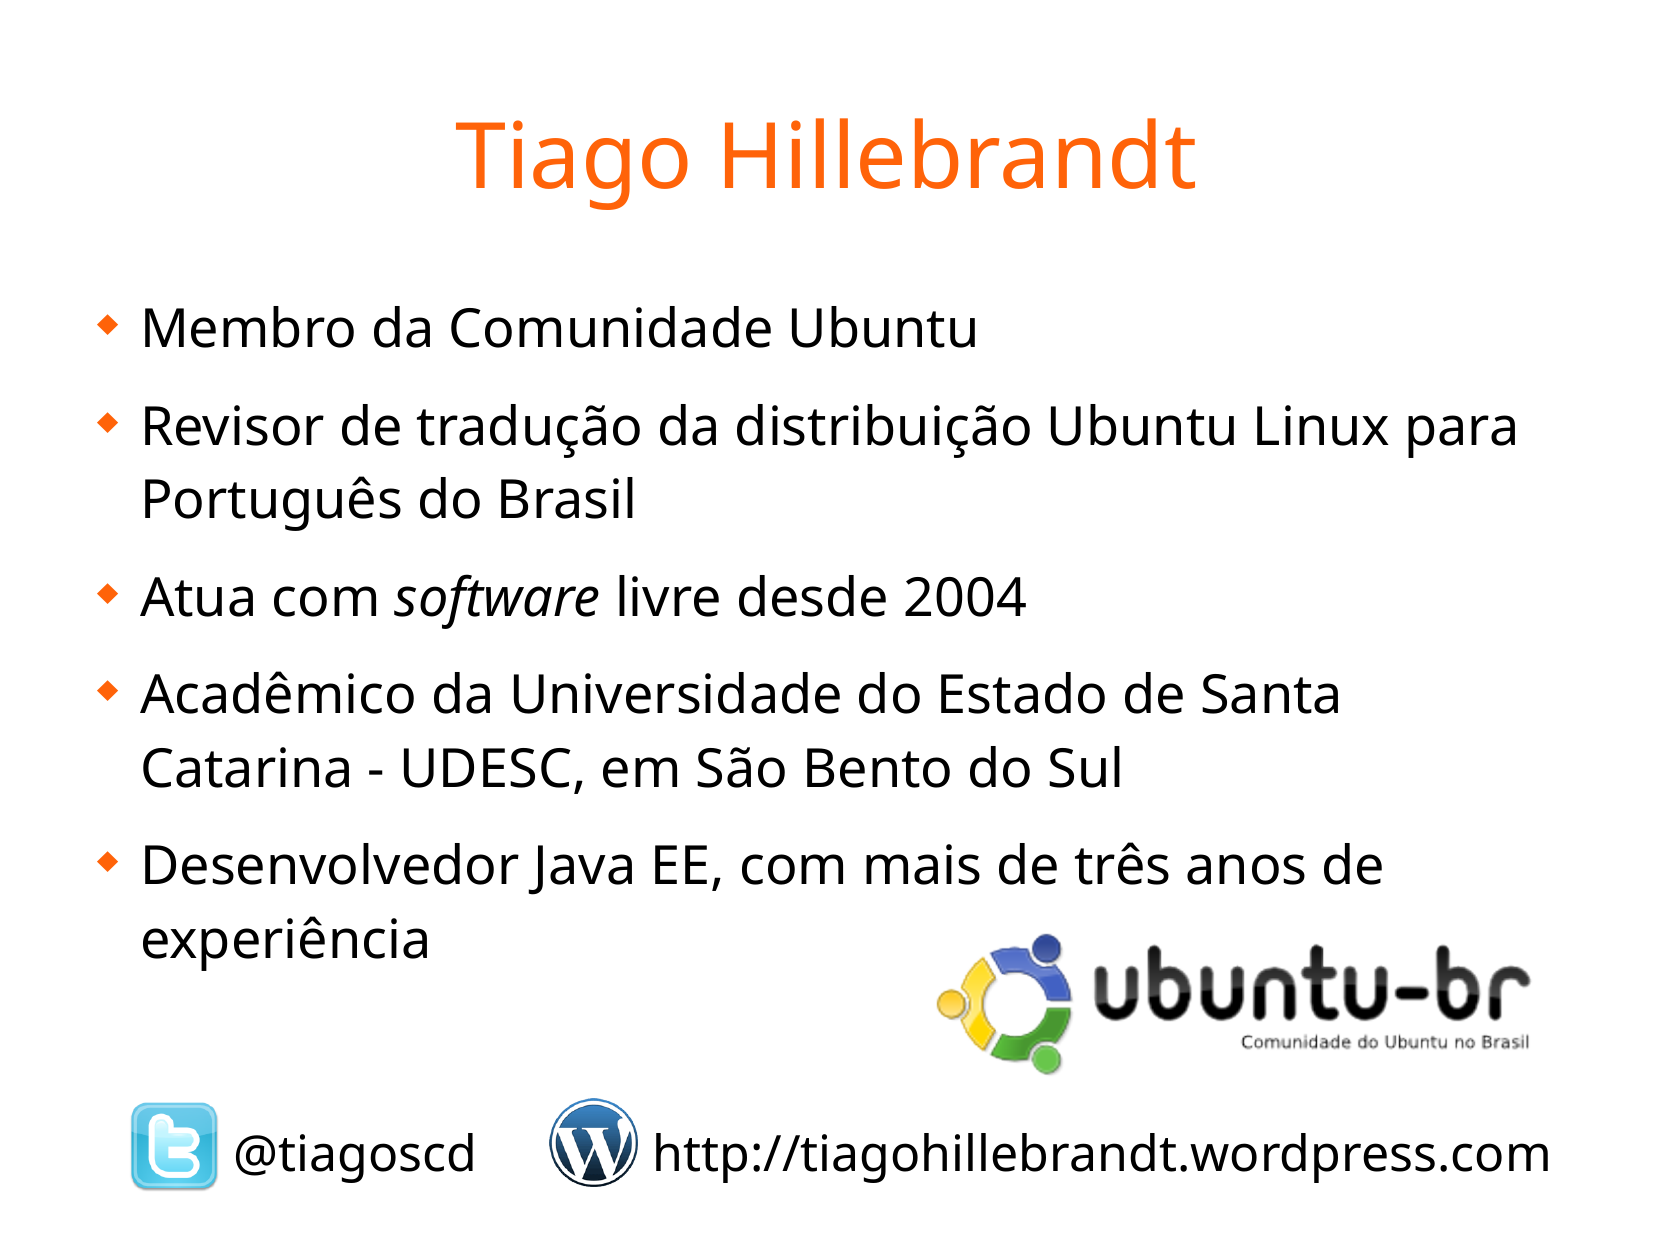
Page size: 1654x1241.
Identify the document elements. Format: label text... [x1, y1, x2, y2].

text_box http://tiagohillebrandt.wordpress.com [637, 1110, 1550, 1182]
text_box @tiagoscd [218, 1110, 490, 1182]
picture [927, 922, 1636, 1087]
list Membro da Comunidade Ubuntu Revisor de tradução da distribuição Ubuntu Linux para Português do Brasil Atua com software livre desde 2004 Acadêmico da Universidade do Estado de Santa Catarina - UDESC, em São Bento do Sul Desenvolvedor Java EE, com mais de três anos de experiência [82, 290, 1571, 975]
picture [549, 1098, 638, 1188]
picture [129, 1102, 219, 1192]
title Tiago Hillebrandt [82, 49, 1571, 257]
